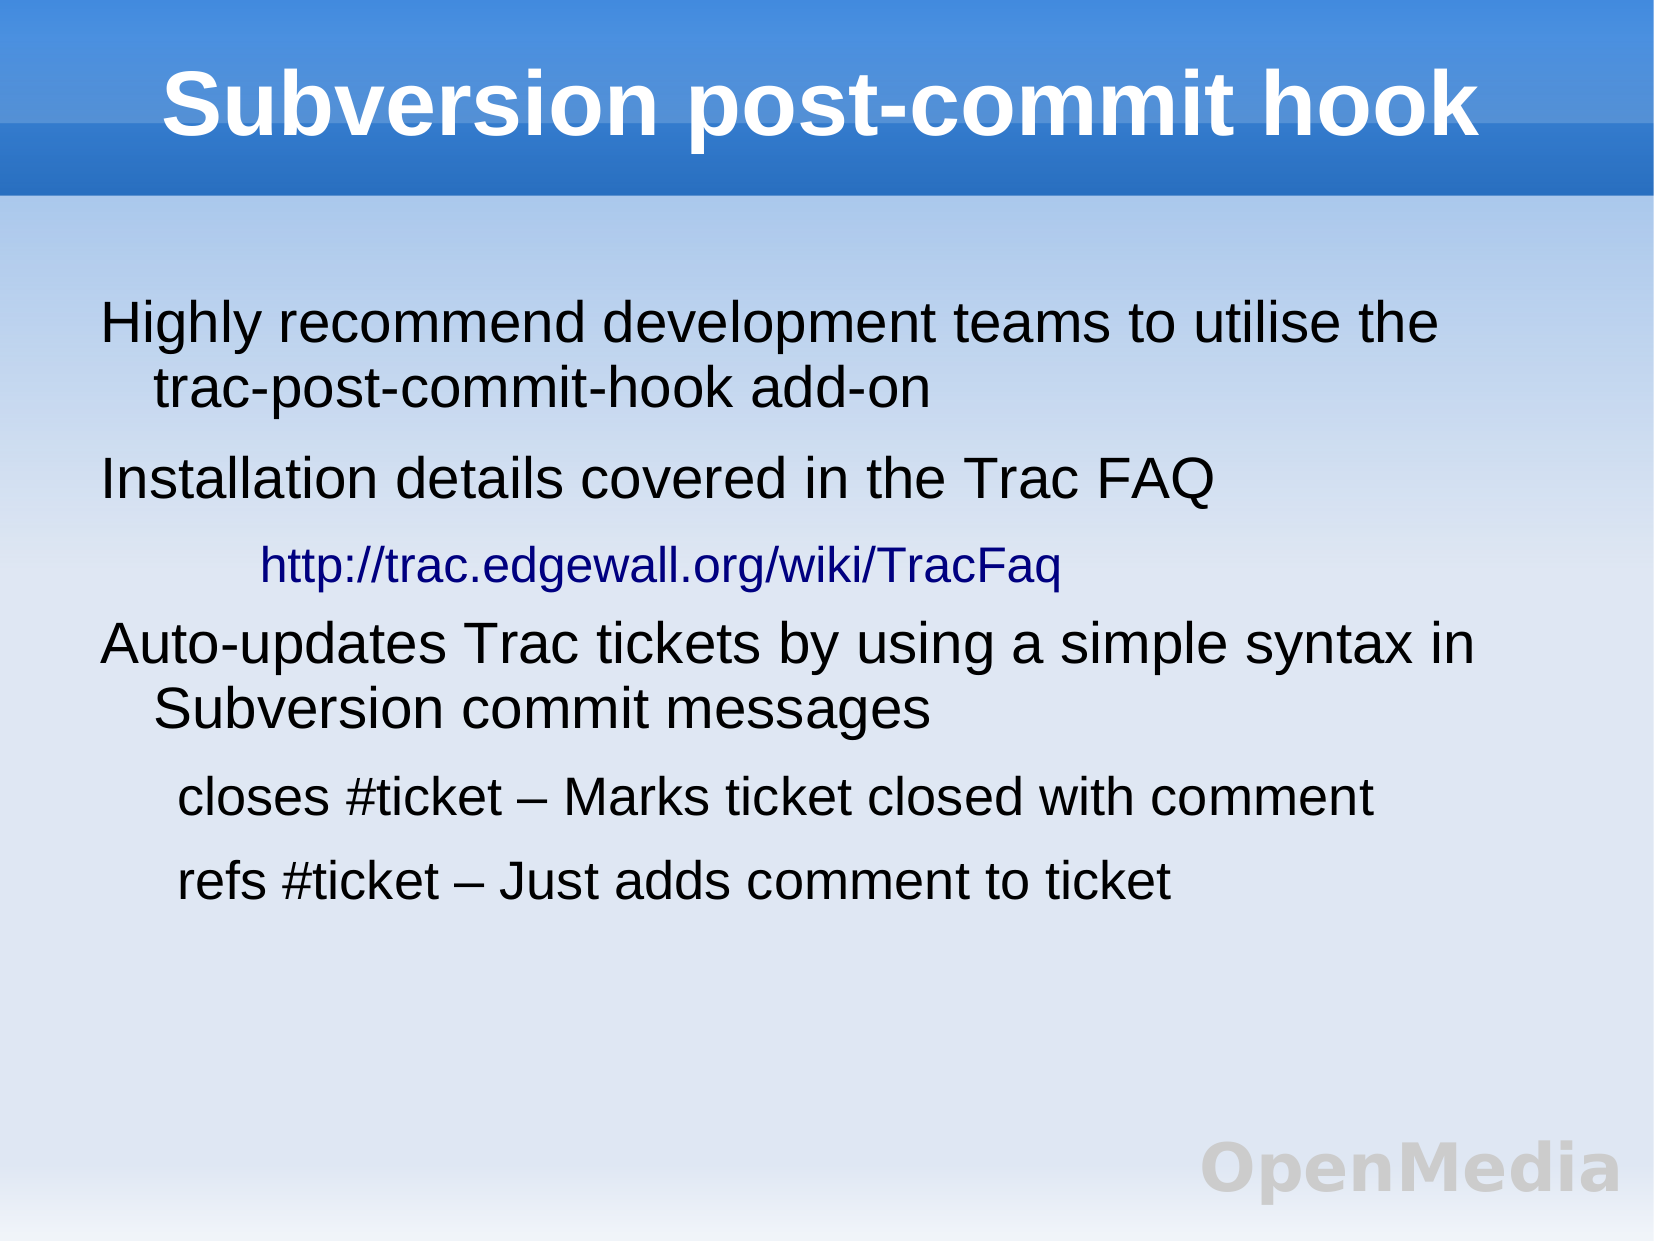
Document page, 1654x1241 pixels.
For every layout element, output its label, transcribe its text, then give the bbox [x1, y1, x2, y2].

picture [0, 0, 1654, 1241]
list Highly recommend development teams to utilise the trac-post-commit-hook add-on Installation details covered in the Trac FAQ http://trac.edgewall.org/wiki/TracFaq Auto-updates Trac tickets by using a simple syntax in Subversion commit messages closes #ticket – Marks ticket closed with comment refs #ticket – Just adds comment to ticket [82, 290, 1571, 1109]
title Subversion post-commit hook [76, 0, 1565, 208]
